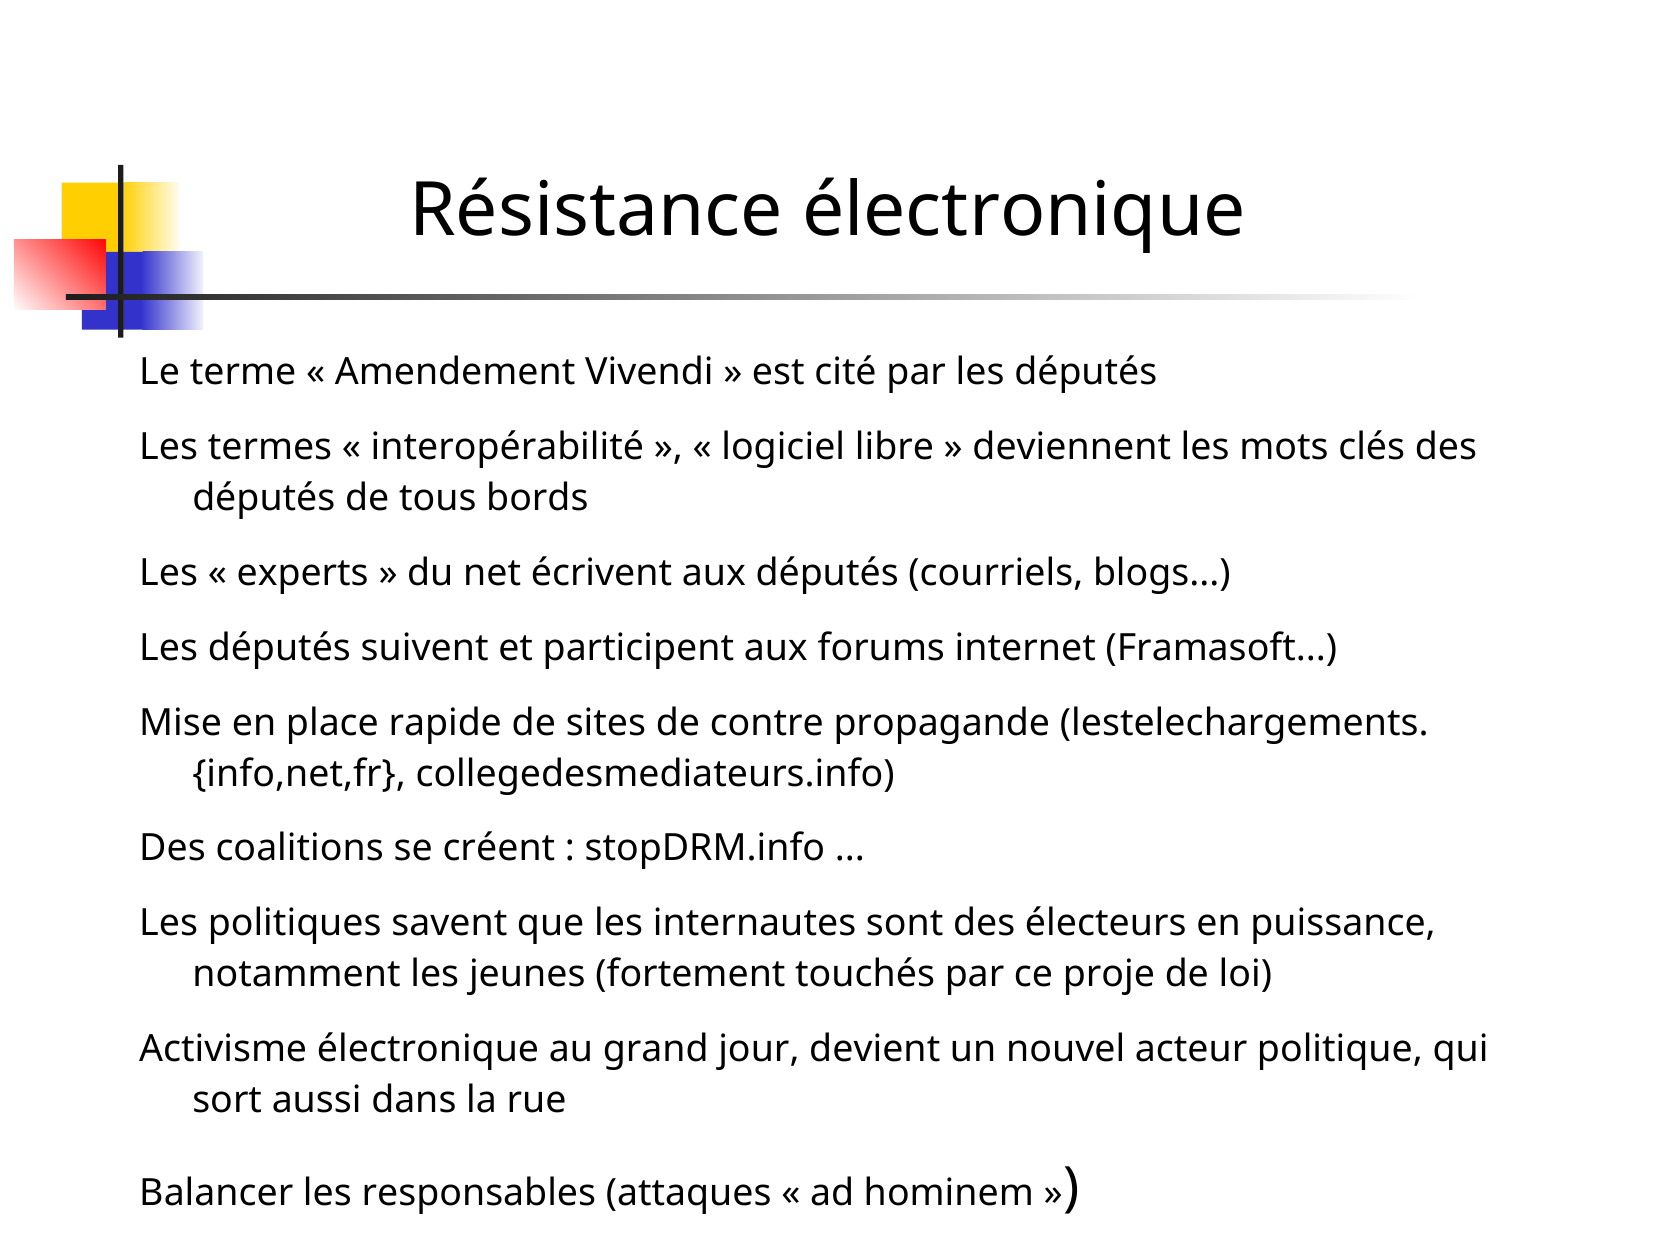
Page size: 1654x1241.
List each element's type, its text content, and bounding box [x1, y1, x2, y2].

list Le terme « Amendement Vivendi » est cité par les députés Les termes « interopérabilité », « logiciel libre » deviennent les mots clés des députés de tous bords Les « experts » du net écrivent aux députés (courriels, blogs...) Les députés suivent et participent aux forums internet (Framasoft...) Mise en place rapide de sites de contre propagande (lestelechargements.{info,net,fr}, collegedesmediateurs.info) Des coalitions se créent : stopDRM.info ... Les politiques savent que les internautes sont des électeurs en puissance, notamment les jeunes (fortement touchés par ce proje de loi) Activisme électronique au grand jour, devient un nouvel acteur politique, qui sort aussi dans la rue Balancer les responsables (attaques « ad hominem ») [121, 344, 1534, 1193]
title Résistance électronique [121, 102, 1534, 311]
